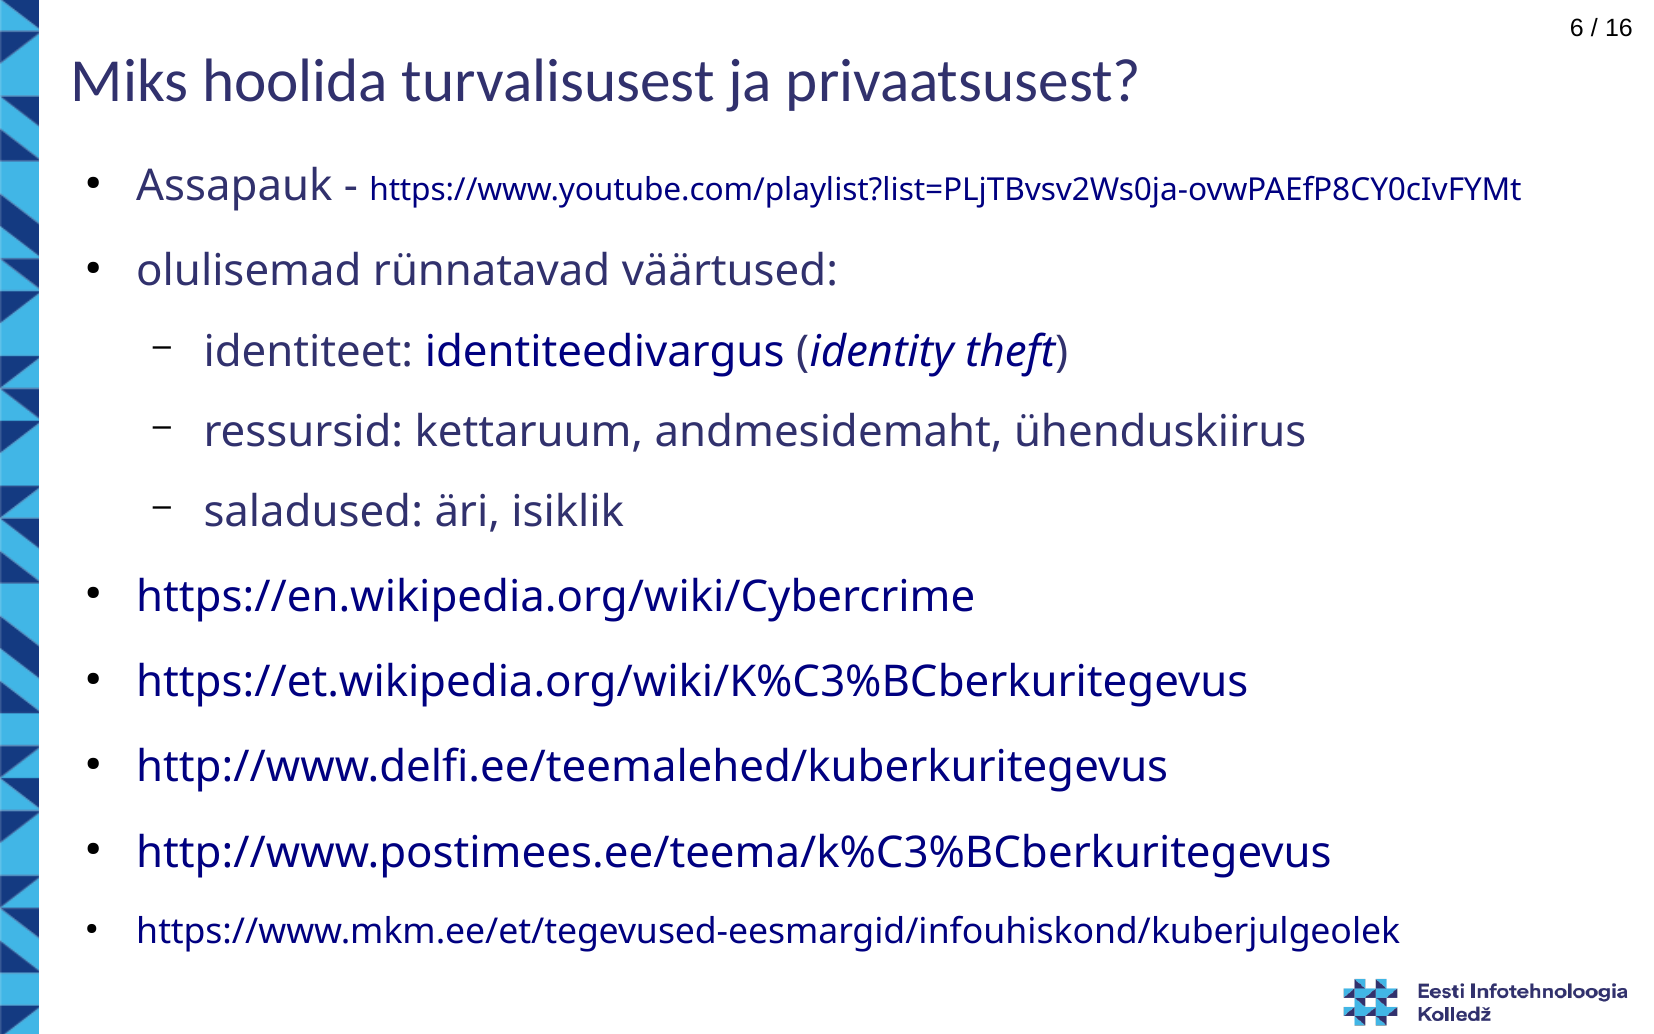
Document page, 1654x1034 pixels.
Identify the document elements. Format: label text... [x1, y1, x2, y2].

title Miks hoolida turvalisusest ja privaatsusest? [70, 41, 1630, 130]
list Assapauk - https://www.youtube.com/playlist?list=PLjTBvsv2Ws0ja-ovwPAEfP8CY0cIvFYMt olulisemad rünnatavad väärtused: identiteet: identiteedivargus (identity theft) ressursid: kettaruum, andmesidemaht, ühenduskiirus saladused: äri, isiklik https://en.wikipedia.org/wiki/Cybercrime https://et.wikipedia.org/wiki/K%C3%BCberkuritegevus http://www.delfi.ee/teemalehed/kuberkuritegevus http://www.postimees.ee/teema/k%C3%BCberkuritegevus https://www.mkm.ee/et/tegevused-eesmargid/infouhiskond/kuberjulgeolek [68, 153, 1630, 957]
